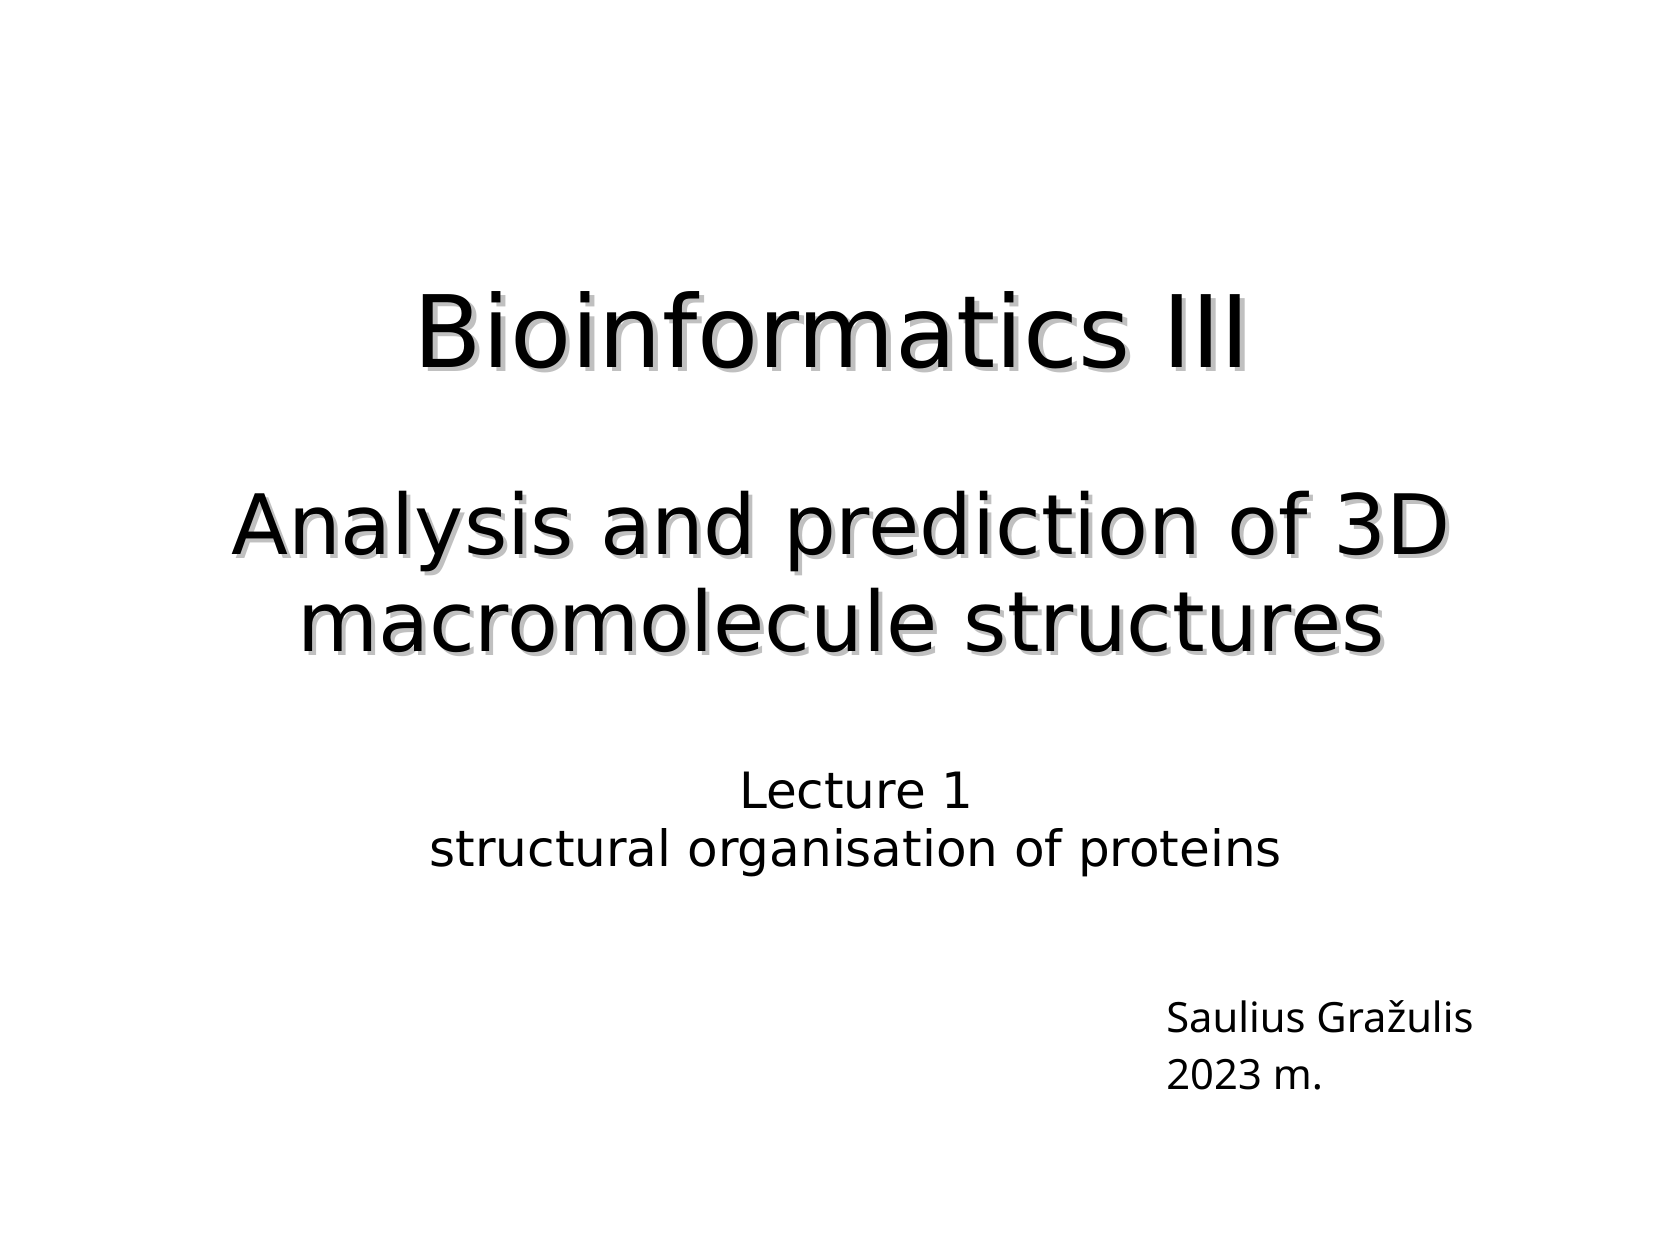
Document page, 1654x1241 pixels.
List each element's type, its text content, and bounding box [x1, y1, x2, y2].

text_box Saulius Gražulis 2023 m. [1151, 980, 1565, 1097]
title Bioinformatics III [88, 236, 1577, 429]
text_box Lecture 1 structural organisation of proteins [383, 754, 1329, 887]
text_box Analysis and prediction of 3D macromolecule structures [206, 470, 1477, 680]
